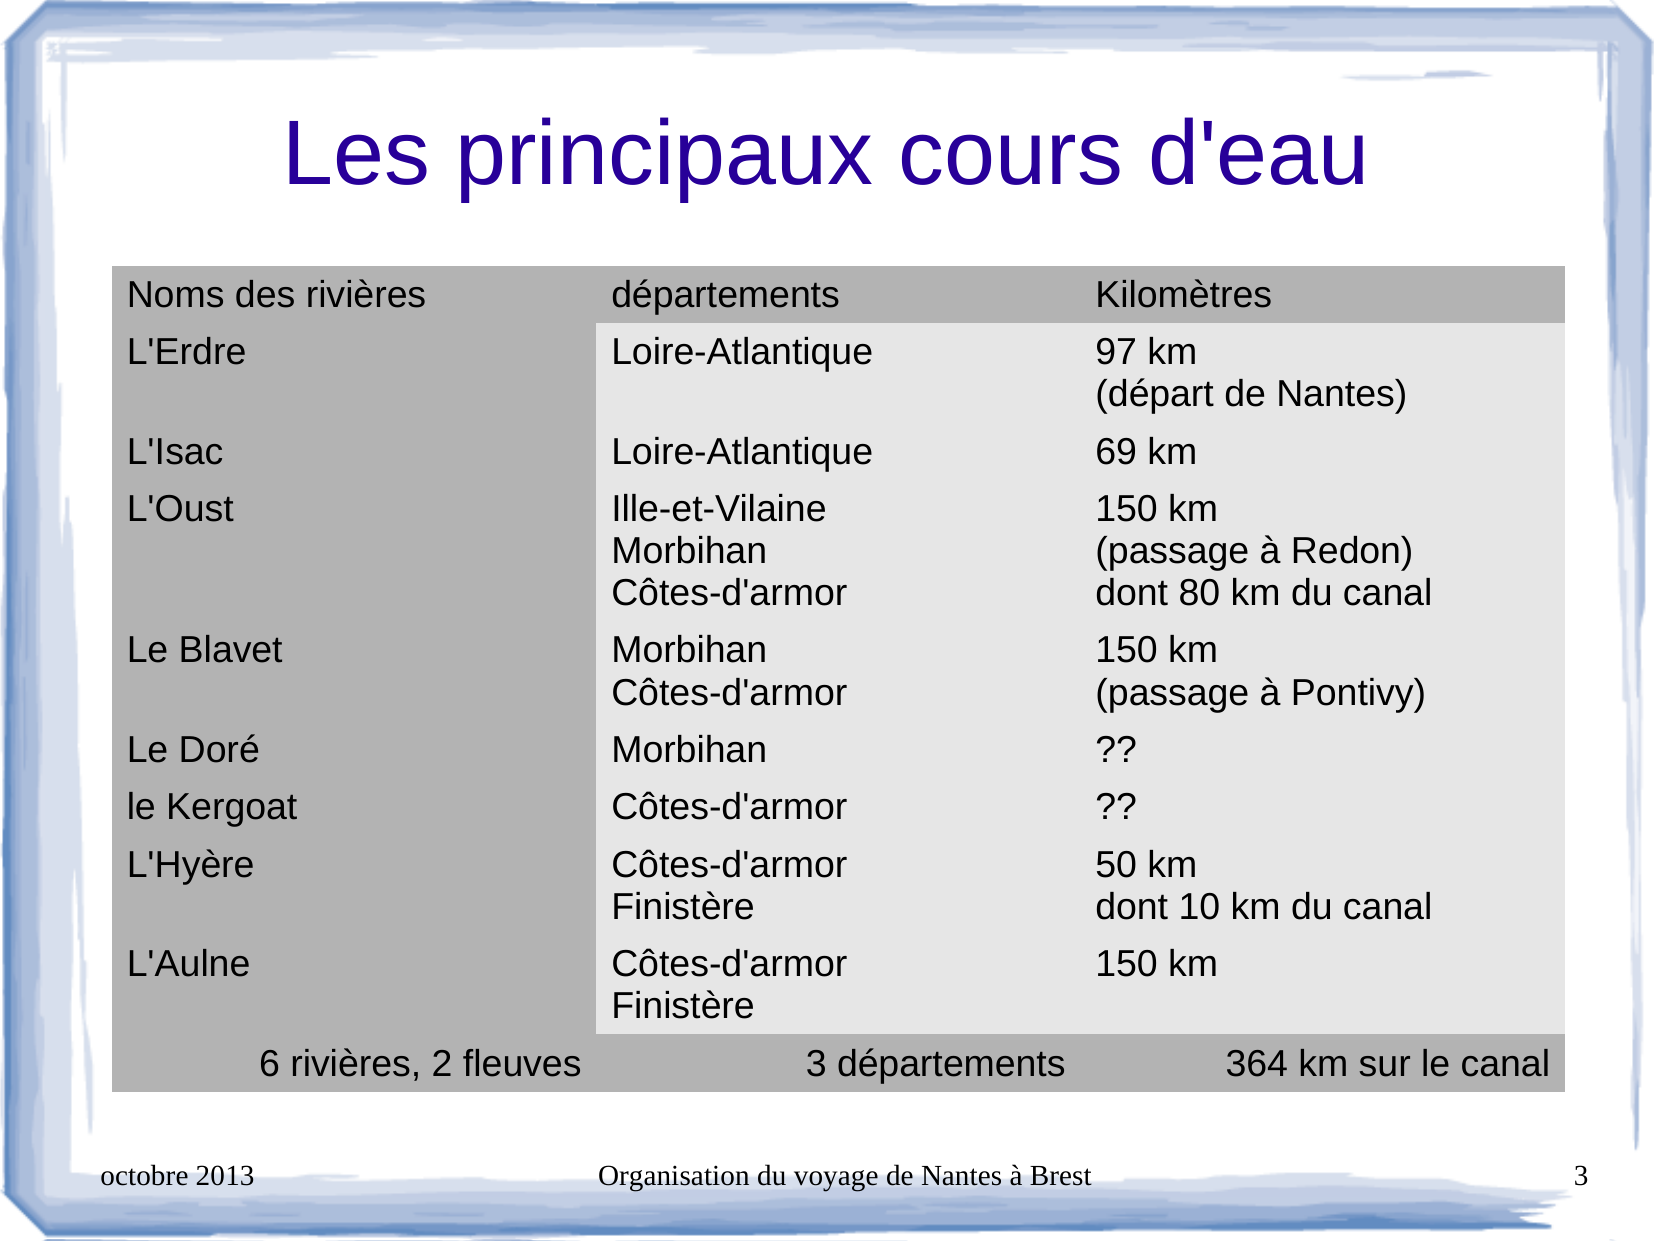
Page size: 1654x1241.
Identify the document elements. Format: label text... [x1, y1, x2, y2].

table_cell L'Erdre [112, 323, 596, 423]
title Les principaux cours d'eau [82, 49, 1571, 257]
table_cell 3 départements [596, 1034, 1081, 1092]
table_cell 69 km [1081, 423, 1565, 480]
table_cell L'Hyère [112, 836, 596, 935]
table_cell 150 km (passage à Pontivy) [1081, 621, 1565, 721]
table_cell ?? [1081, 778, 1565, 836]
table_cell Côtes-d'armor Finistère [596, 836, 1081, 935]
table_cell Le Doré [112, 721, 596, 778]
table_cell le Kergoat [112, 778, 596, 836]
table_cell Morbihan Côtes-d'armor [596, 621, 1081, 721]
table_header Noms des rivières [112, 266, 596, 323]
table_cell Côtes-d'armor Finistère [596, 935, 1081, 1034]
table_cell L'Aulne [112, 935, 596, 1034]
table_cell L'Oust [112, 480, 596, 621]
table_cell Côtes-d'armor [596, 778, 1081, 836]
picture [0, 0, 1654, 1241]
table_cell 97 km (départ de Nantes) [1081, 323, 1565, 423]
table_cell Loire-Atlantique [596, 423, 1081, 480]
table_cell 150 km (passage à Redon) dont 80 km du canal [1081, 480, 1565, 621]
table_cell 364 km sur le canal [1081, 1034, 1565, 1092]
table_cell ?? [1081, 721, 1565, 778]
table_cell Le Blavet [112, 621, 596, 721]
table_cell Ille-et-Vilaine Morbihan Côtes-d'armor [596, 480, 1081, 621]
table_header Kilomètres [1081, 266, 1565, 323]
table_cell 50 km dont 10 km du canal [1081, 836, 1565, 935]
table_cell Morbihan [596, 721, 1081, 778]
table_cell 6 rivières, 2 fleuves [112, 1034, 596, 1092]
table_header départements [596, 266, 1081, 323]
table_cell Loire-Atlantique [596, 323, 1081, 423]
table_cell 150 km [1081, 935, 1565, 1034]
table_cell L'Isac [112, 423, 596, 480]
